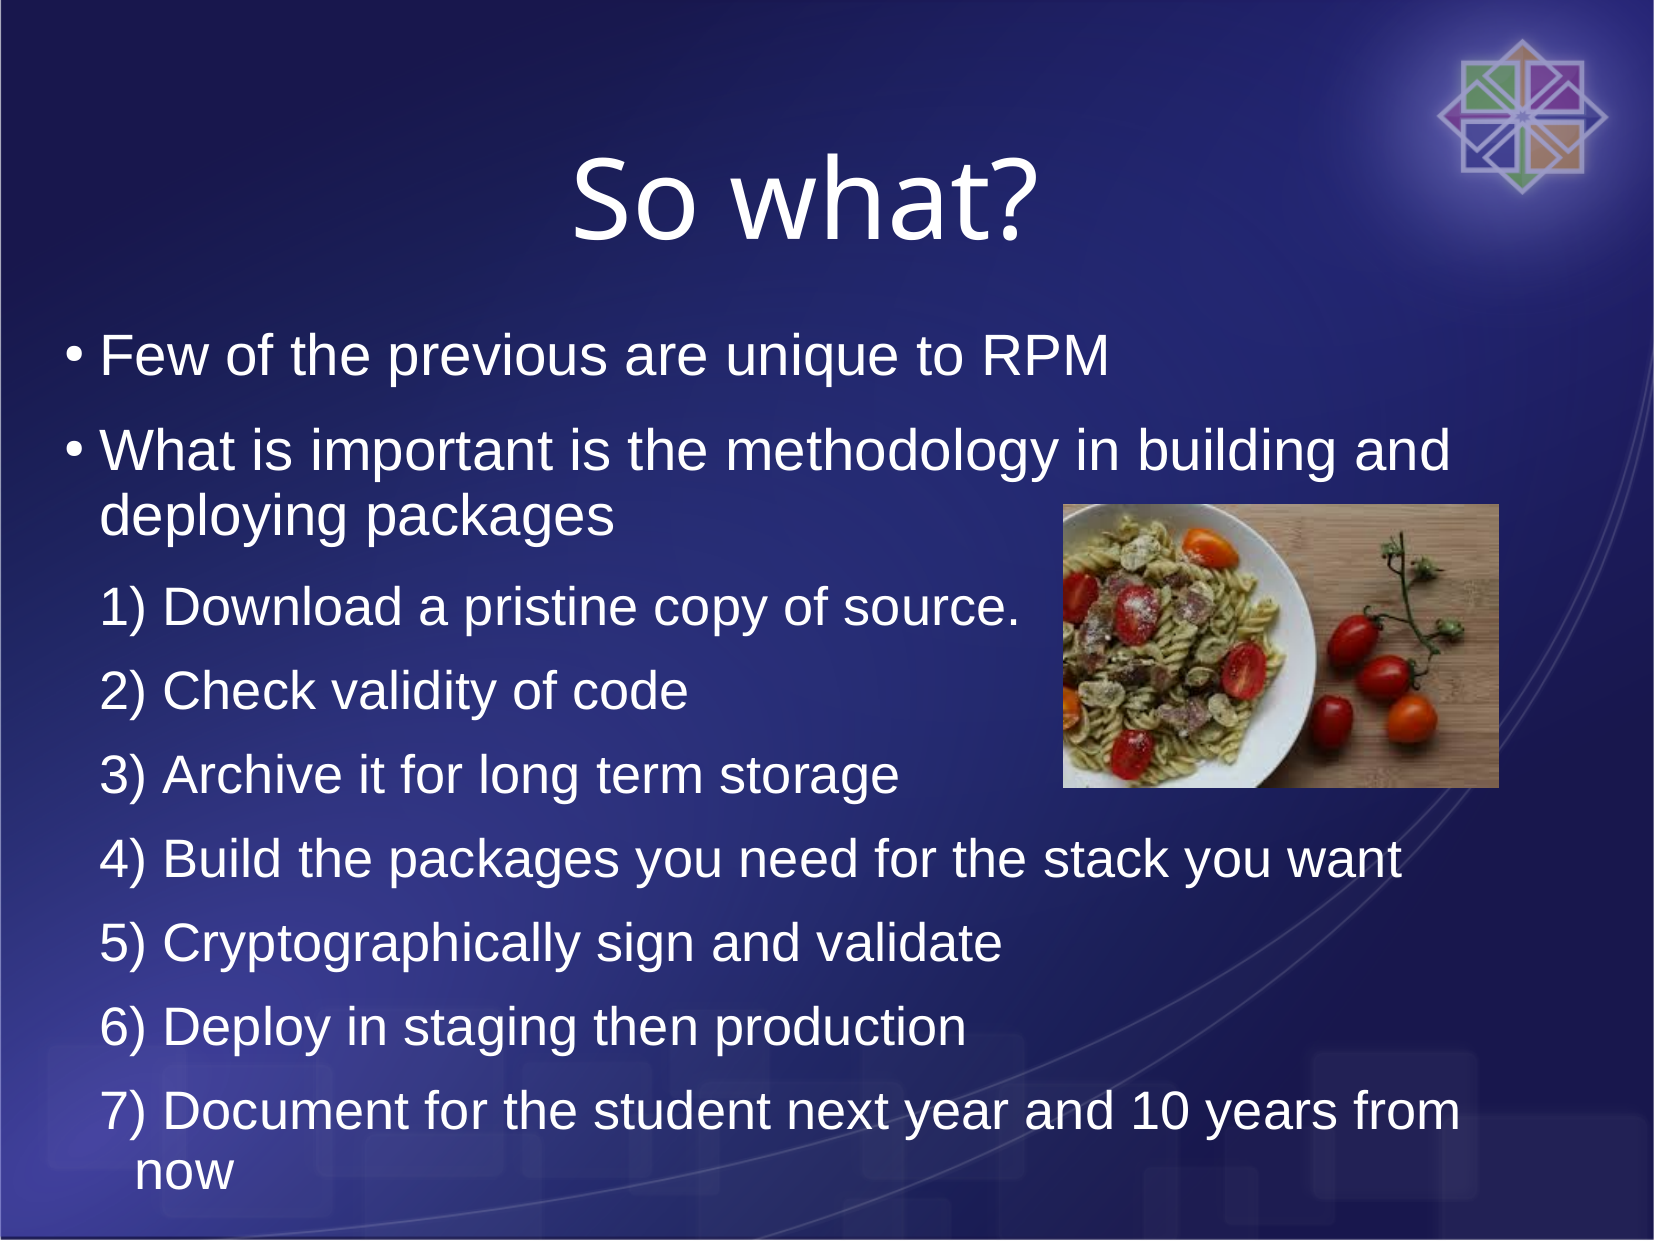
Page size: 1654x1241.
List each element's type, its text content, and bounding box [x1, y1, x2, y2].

list Few of the previous are unique to RPM What is important is the methodology in building and deploying packages Download a pristine copy of source. Check validity of code Archive it for long term storage Build the packages you need for the stack you want Cryptographically sign and validate Deploy in staging then production Document for the student next year and 10 years from now [63, 323, 1553, 1142]
title So what? [61, 101, 1550, 290]
picture [0, 0, 1654, 1241]
